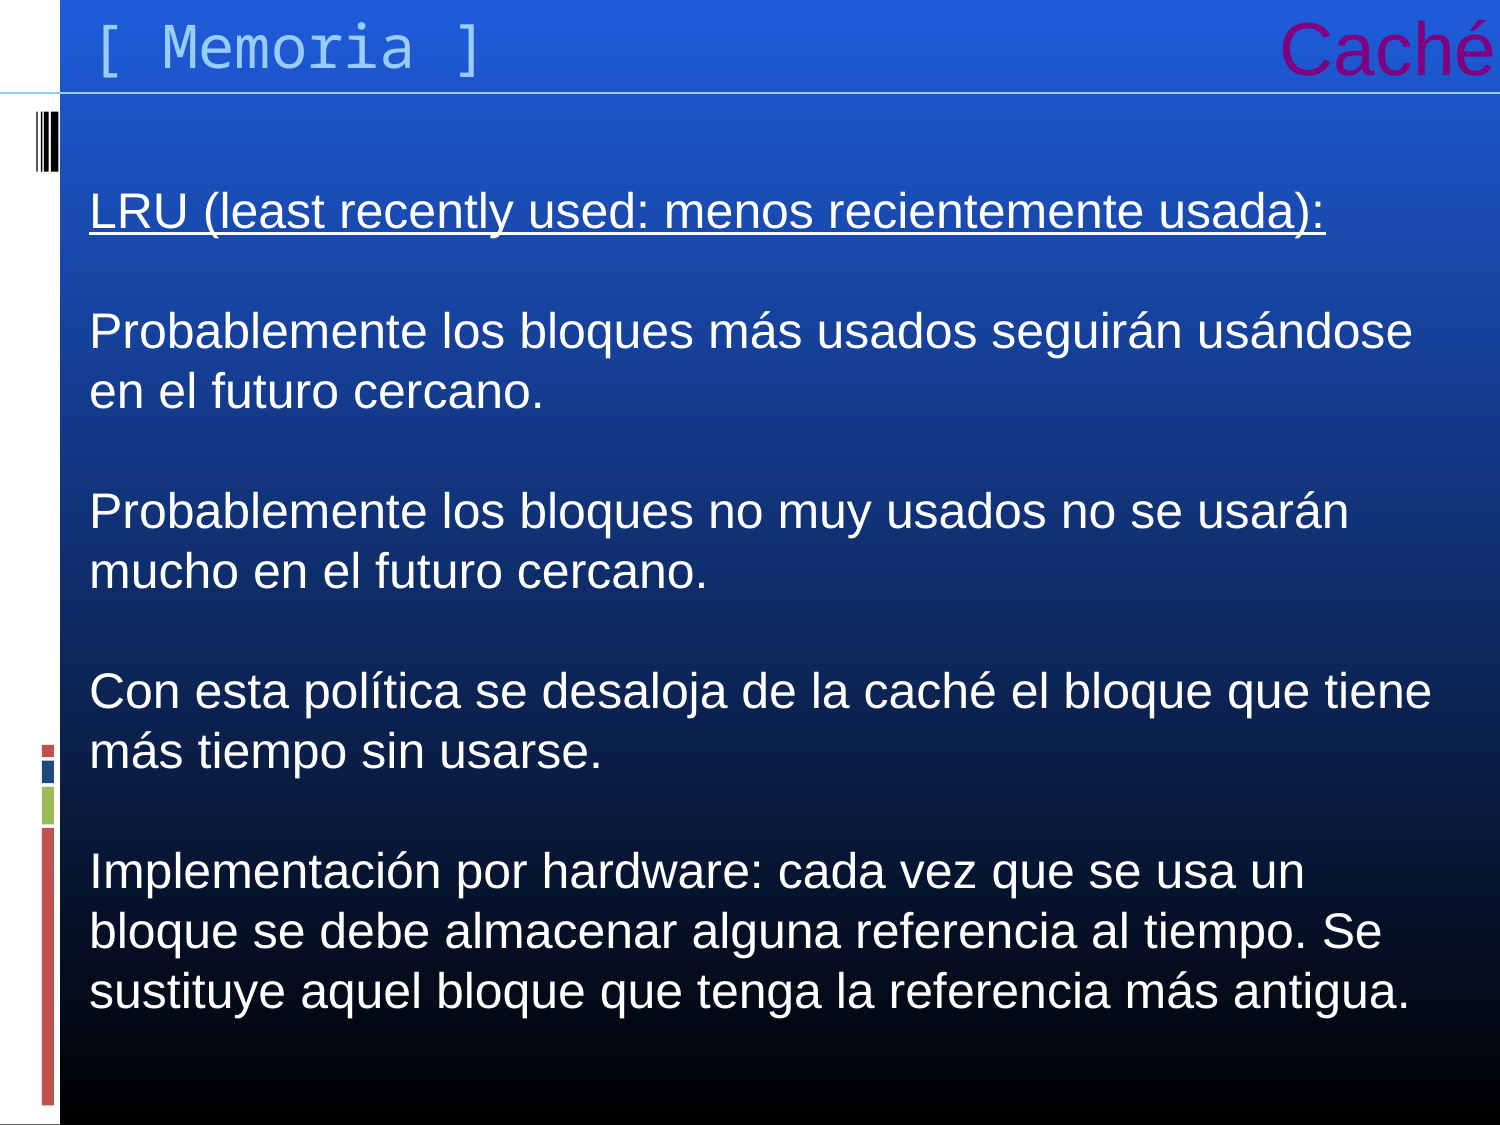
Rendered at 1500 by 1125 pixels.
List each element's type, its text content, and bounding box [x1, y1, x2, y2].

text_box Caché [388, 0, 1497, 91]
text_box LRU (least recently used: menos recientemente usada): Probablemente los bloques más usados seguirán usándose en el futuro cercano. Probablemente los bloques no muy usados no se usarán mucho en el futuro cercano. Con esta política se desaloja de la caché el bloque que tiene más tiempo sin usarse. Implementación por hardware: cada vez que se usa un bloque se debe almacenar alguna referencia al tiempo. Se sustituye aquel bloque que tenga la referencia más antigua. [74, 171, 1450, 1027]
title [ Memoria ] [0, 0, 388, 88]
